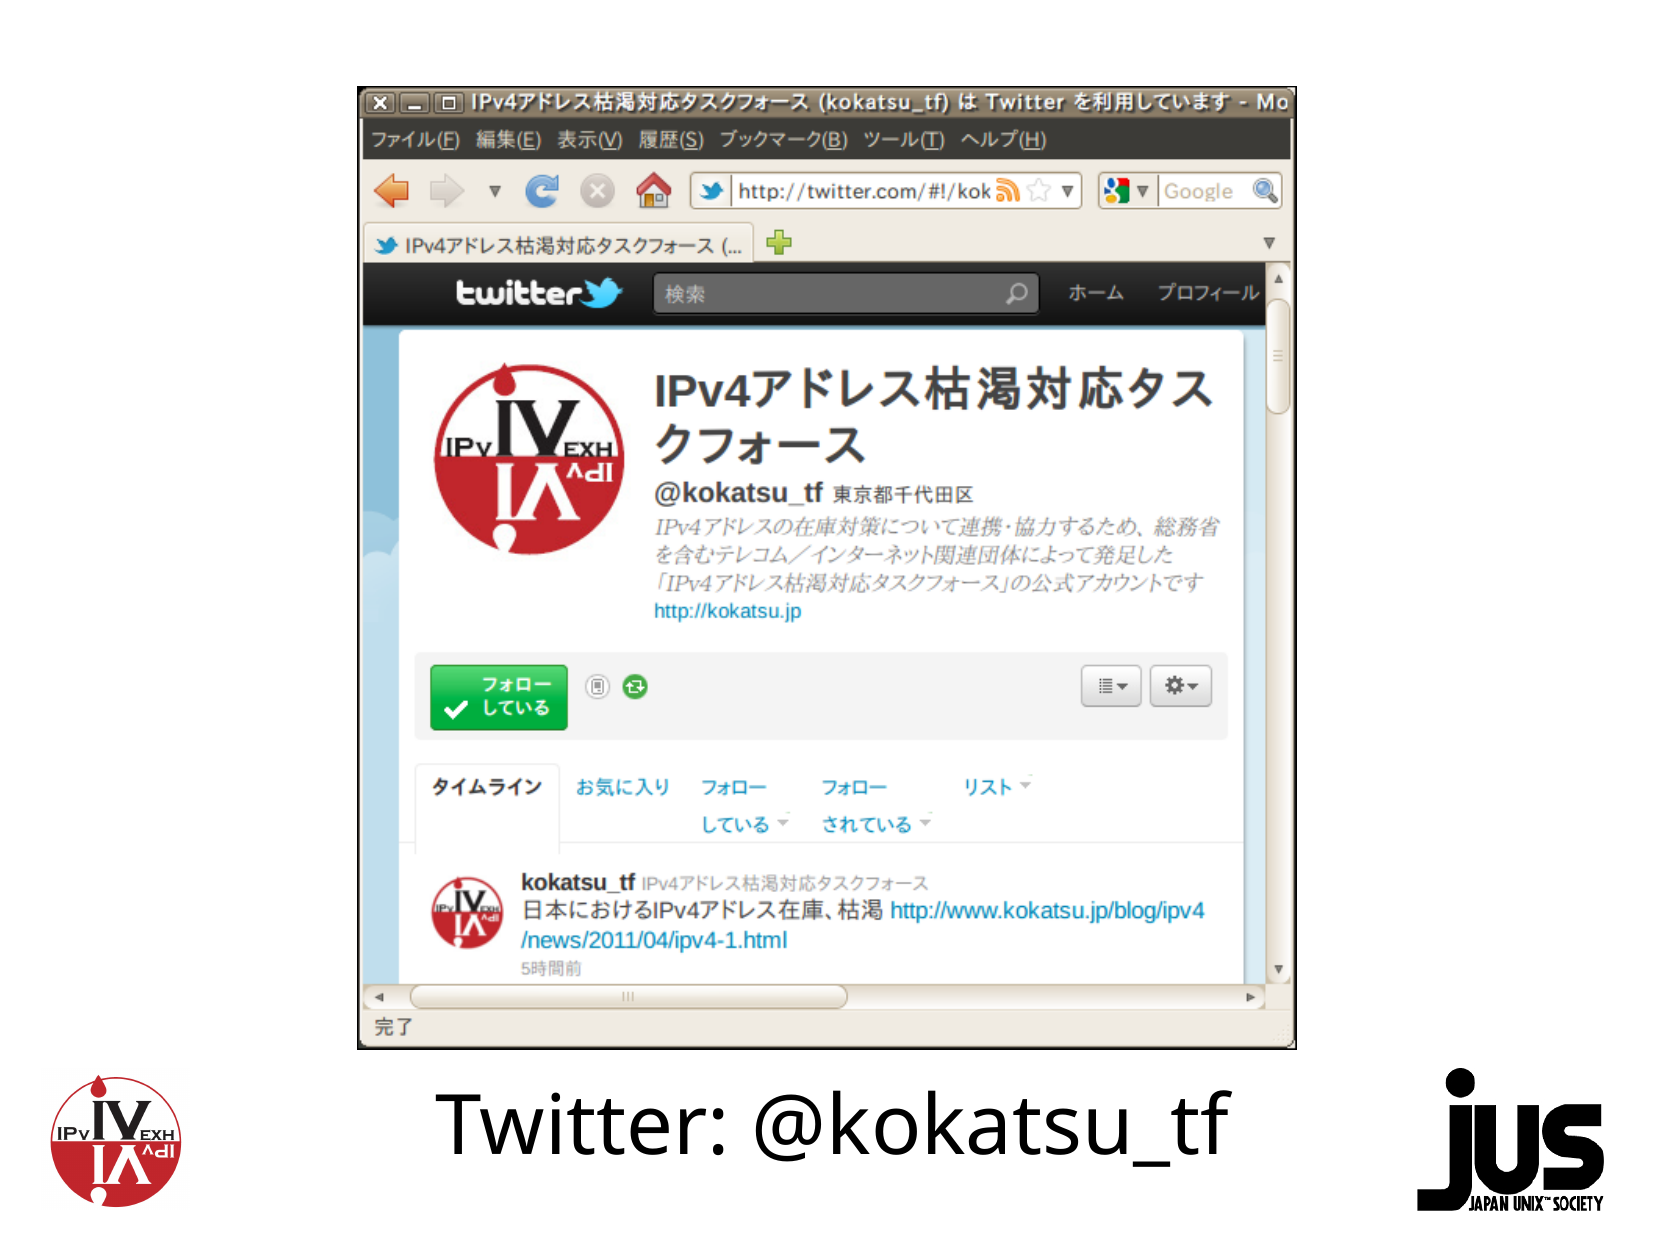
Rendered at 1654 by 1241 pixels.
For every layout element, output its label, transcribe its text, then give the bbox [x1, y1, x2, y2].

title Twitter: @kokatsu_tf [88, 1063, 1577, 1182]
picture [357, 86, 1297, 1050]
picture [1417, 1068, 1604, 1211]
picture [41, 1068, 190, 1210]
